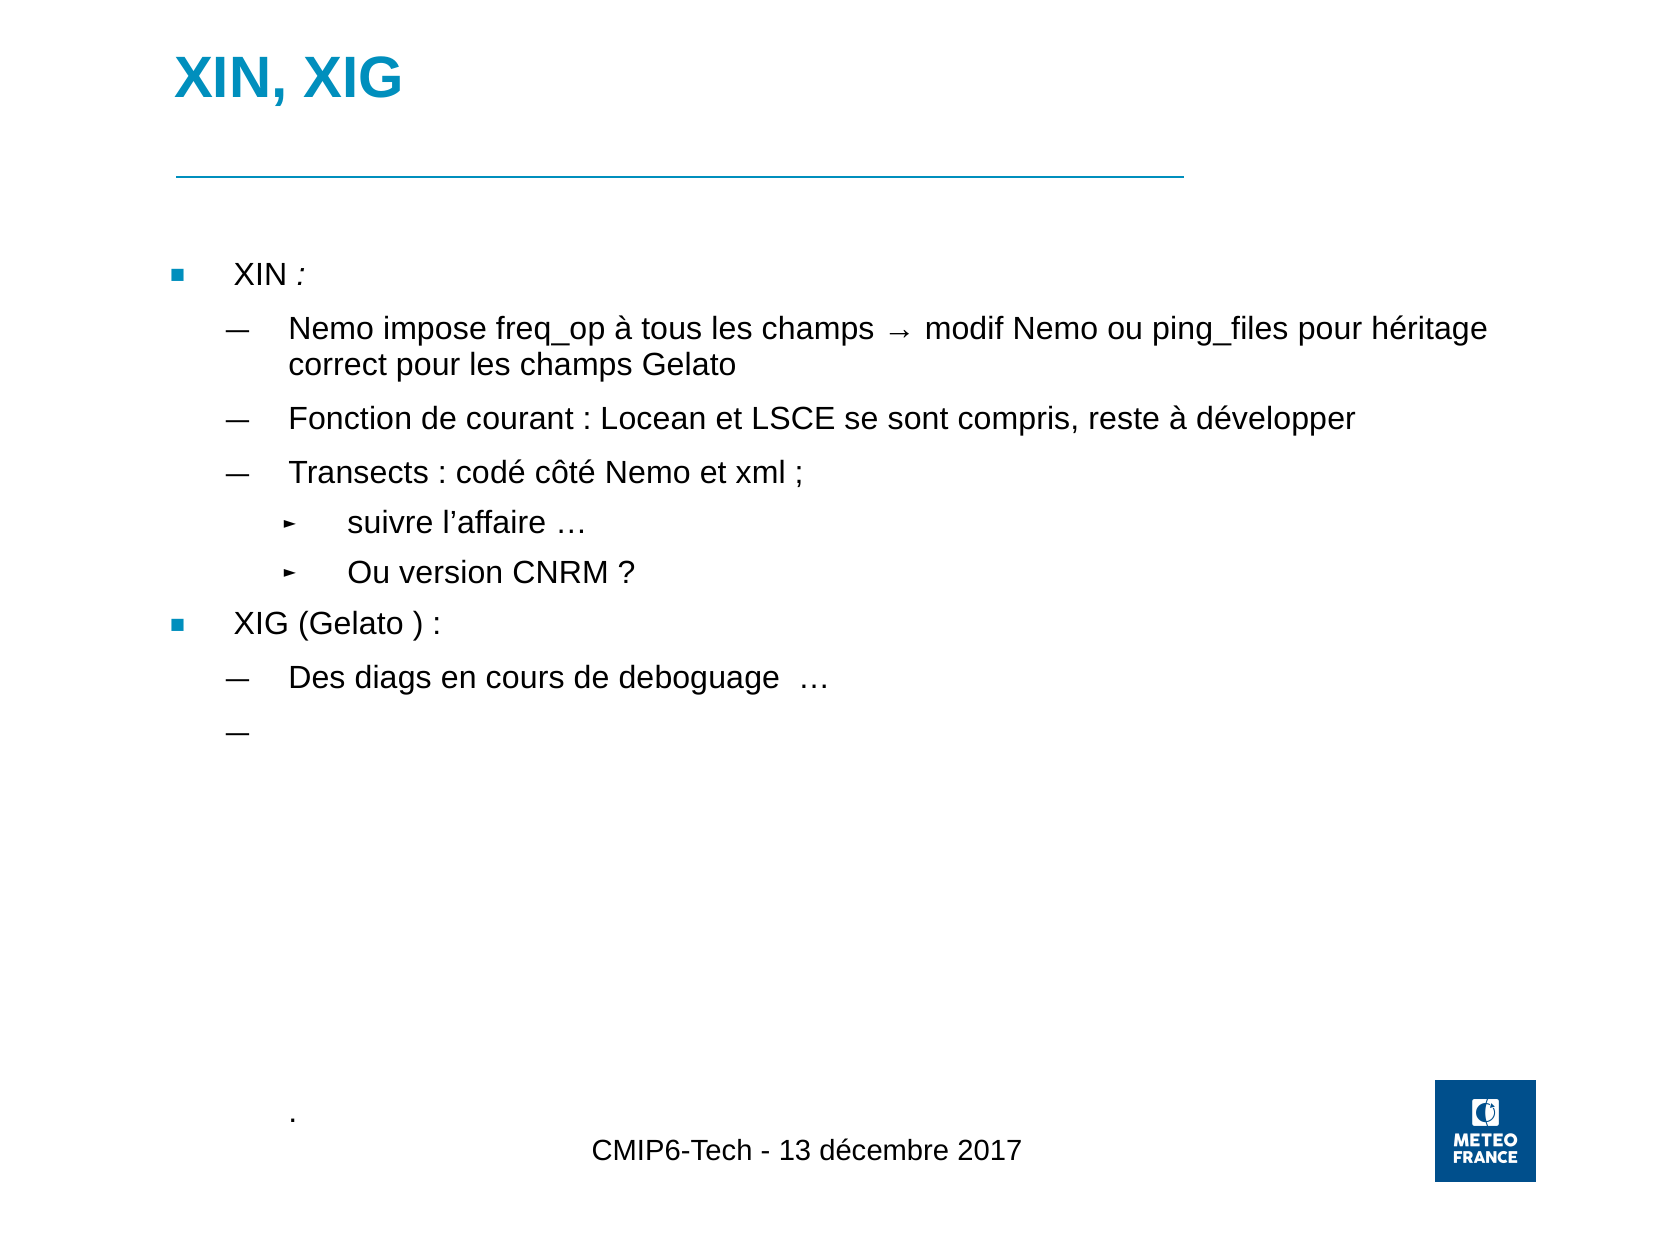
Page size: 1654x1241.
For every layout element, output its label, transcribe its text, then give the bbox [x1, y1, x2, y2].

picture [1435, 1134, 1536, 1182]
title XIN, XIG [174, 0, 1654, 156]
list XIN : Nemo impose freq_op à tous les champs → modif Nemo ou ping_files pour héritage correct pour les champs Gelato Fonction de courant : Locean et LSCE se sont compris, reste à développer Transects : codé côté Nemo et xml ; suivre l’affaire … Ou version CNRM ? XIG (Gelato ) : Des diags en cours de deboguage … . [156, 256, 1571, 1134]
